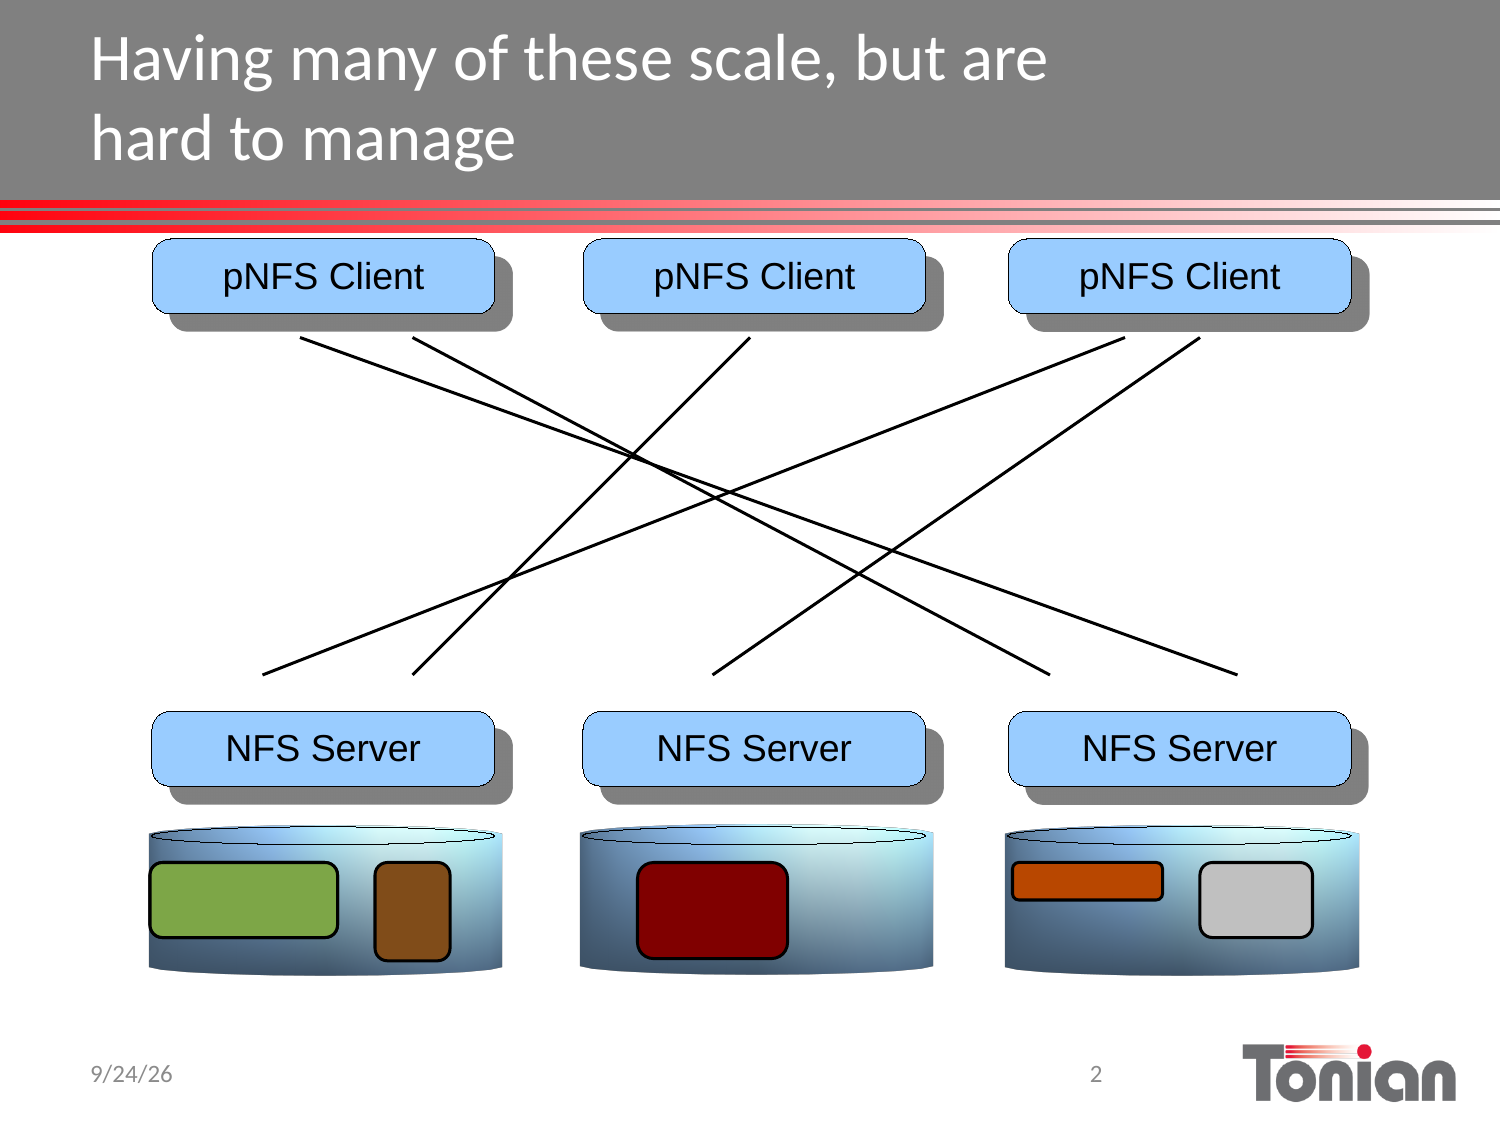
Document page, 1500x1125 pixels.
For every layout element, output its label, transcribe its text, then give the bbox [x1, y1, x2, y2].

text_box pNFS Client [583, 238, 926, 314]
title Having many of these scale, but are hard to manage [75, 0, 1425, 188]
slide_number 6/28/12 [75, 1042, 425, 1103]
text_box NFS Server [582, 711, 926, 787]
slide_number <number> [1074, 1042, 1425, 1103]
text_box NFS Server [1008, 711, 1352, 787]
text_box [1012, 862, 1163, 901]
text_box [149, 862, 338, 938]
text_box [1199, 862, 1313, 938]
text_box NFS Server [151, 711, 495, 787]
text_box [375, 862, 451, 961]
text_box pNFS Client [152, 238, 495, 314]
text_box [637, 862, 788, 959]
picture [1237, 1038, 1462, 1119]
text_box pNFS Client [1008, 238, 1352, 314]
